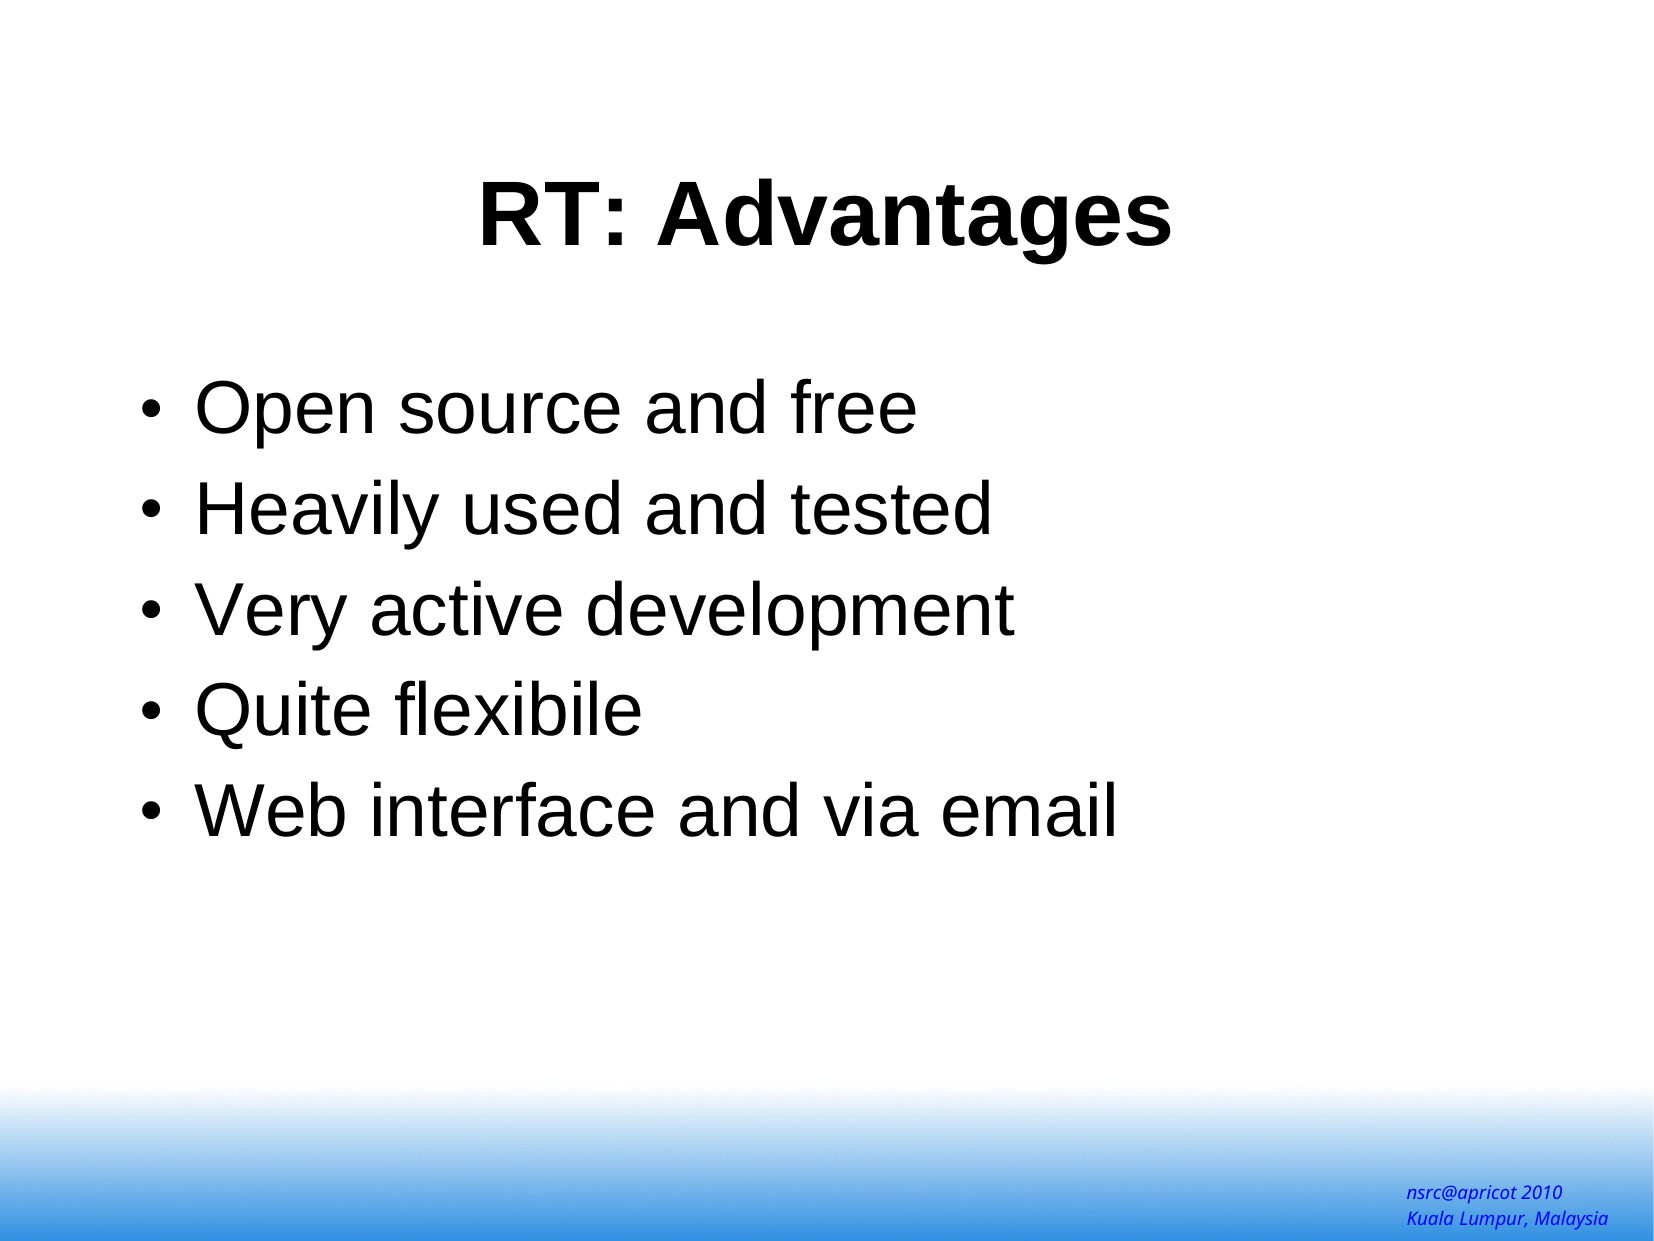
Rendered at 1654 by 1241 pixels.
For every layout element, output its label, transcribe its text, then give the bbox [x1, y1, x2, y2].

title RT: Advantages [124, 110, 1530, 317]
list Open source and free Heavily used and tested Very active development Quite flexibile Web interface and via email [124, 358, 1530, 1103]
picture [0, 1083, 1654, 1241]
